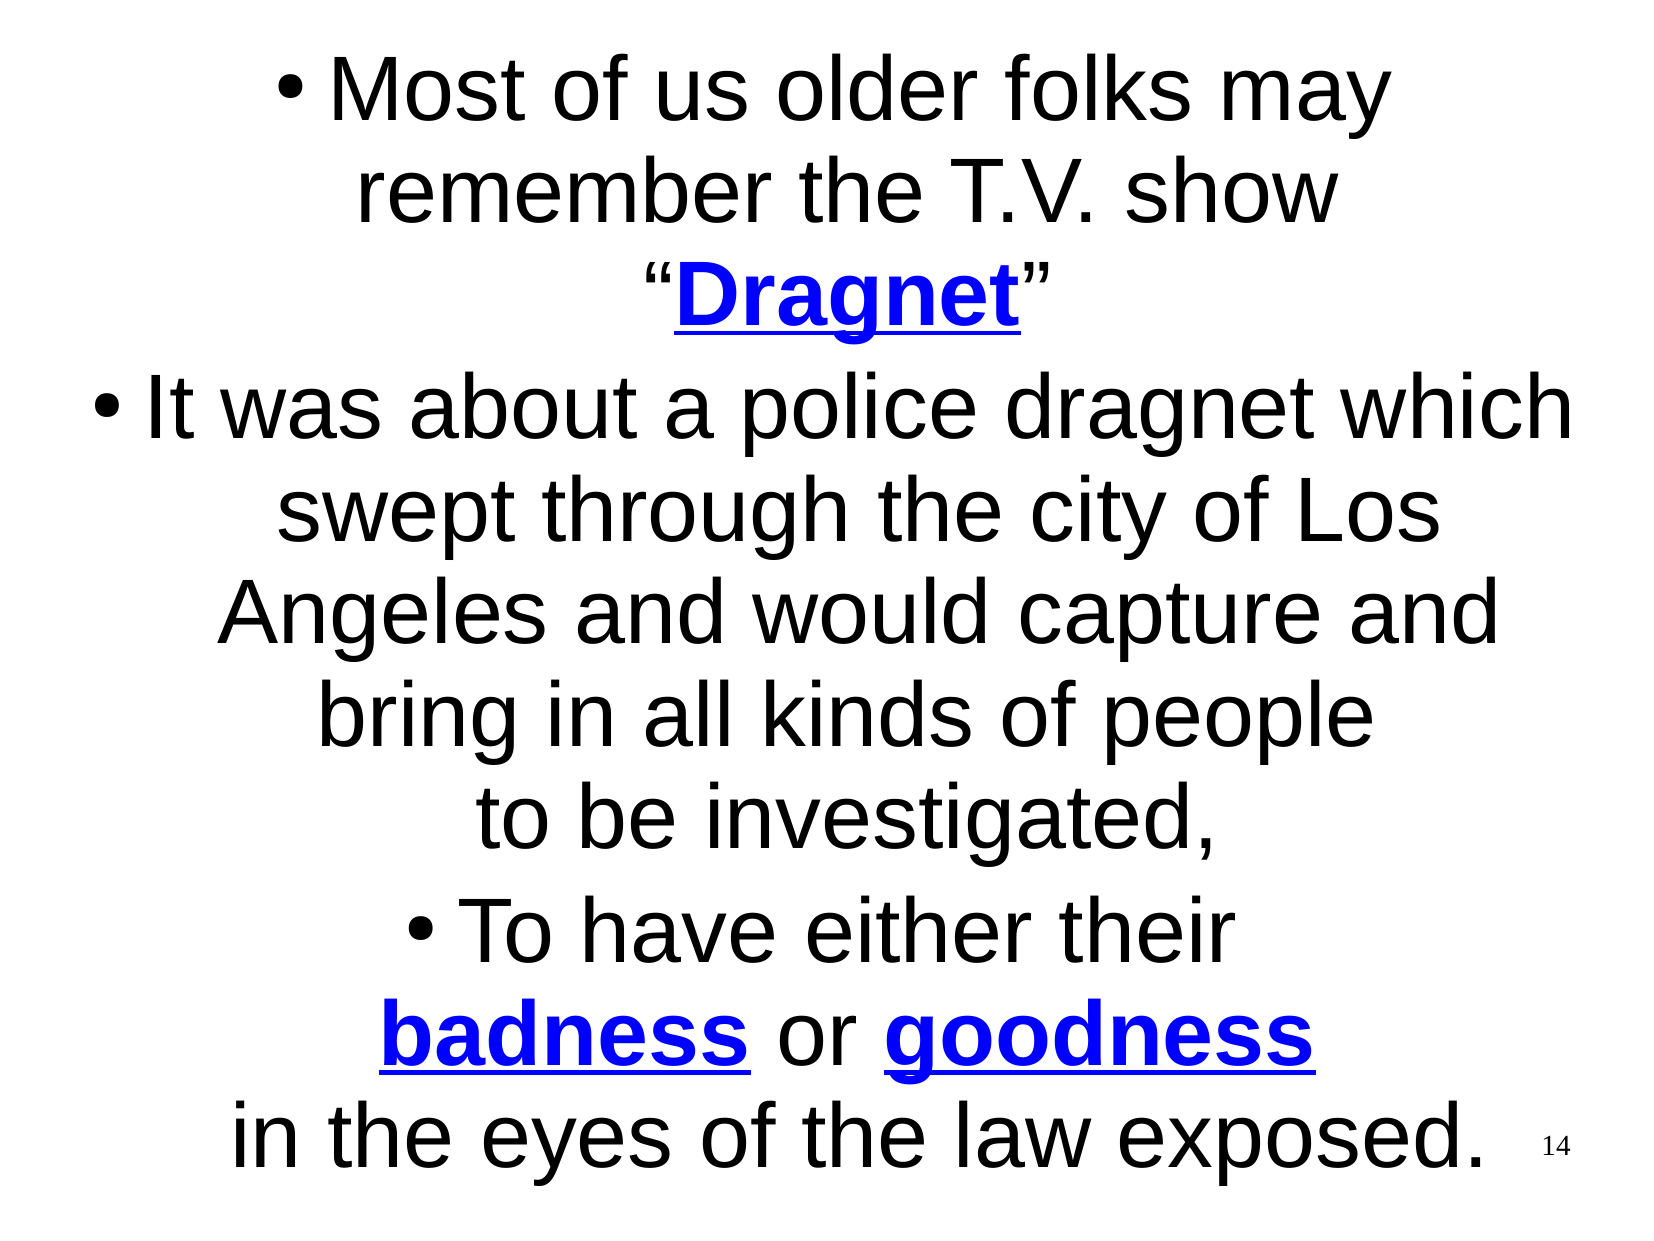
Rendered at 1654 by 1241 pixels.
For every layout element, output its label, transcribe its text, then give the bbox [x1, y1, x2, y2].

list Most of us older folks may remember the T.V. show “Dragnet” It was about a police dragnet which swept through the city of Los Angeles and would capture and bring in all kinds of people to be investigated, To have either their badness or goodness in the eyes of the law exposed. [37, 37, 1613, 1201]
